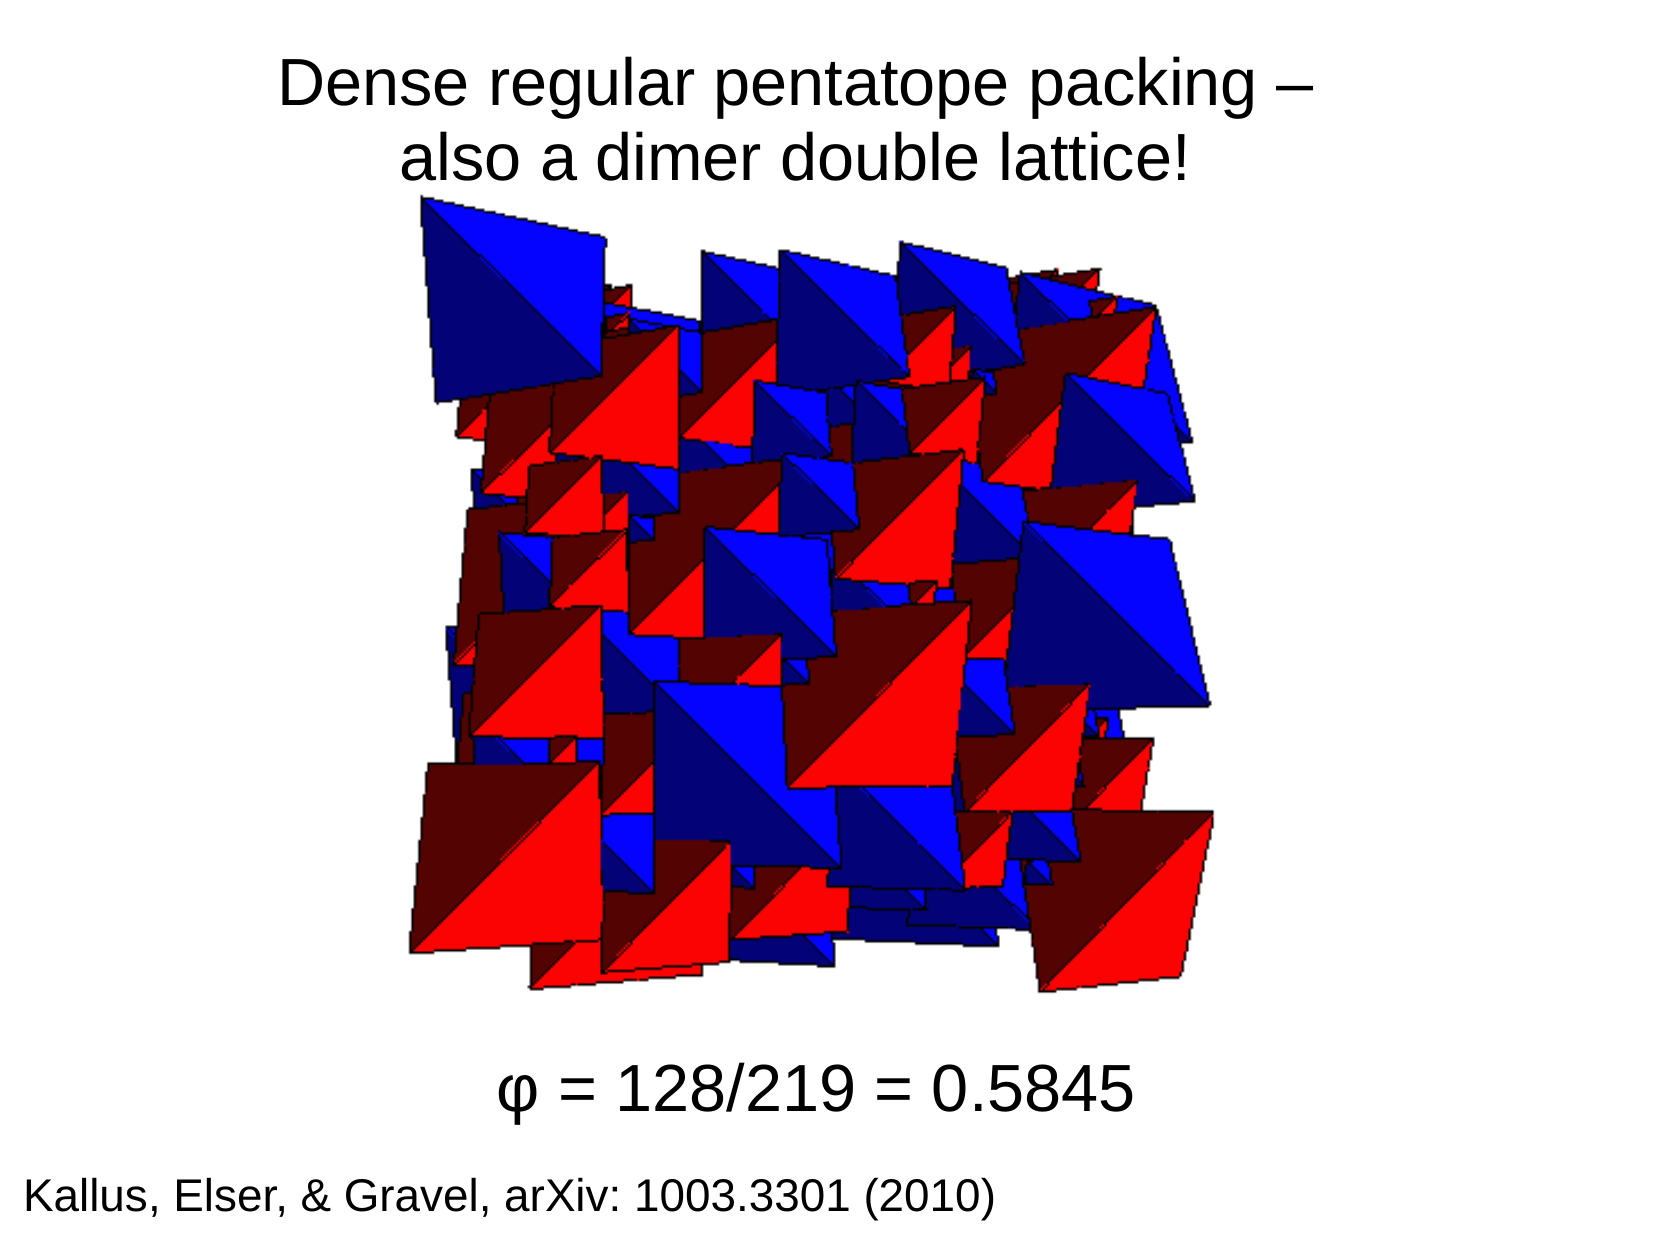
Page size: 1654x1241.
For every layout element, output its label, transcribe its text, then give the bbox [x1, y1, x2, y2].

text_box Kallus, Elser, & Gravel, arXiv: 1003.3301 (2010) [8, 1162, 1025, 1229]
text_box Dense regular pentatope packing – also a dimer double lattice! [262, 37, 1334, 202]
picture [387, 202, 1237, 1016]
text_box φ = 128/219 = 0.5845 [481, 1043, 1154, 1134]
